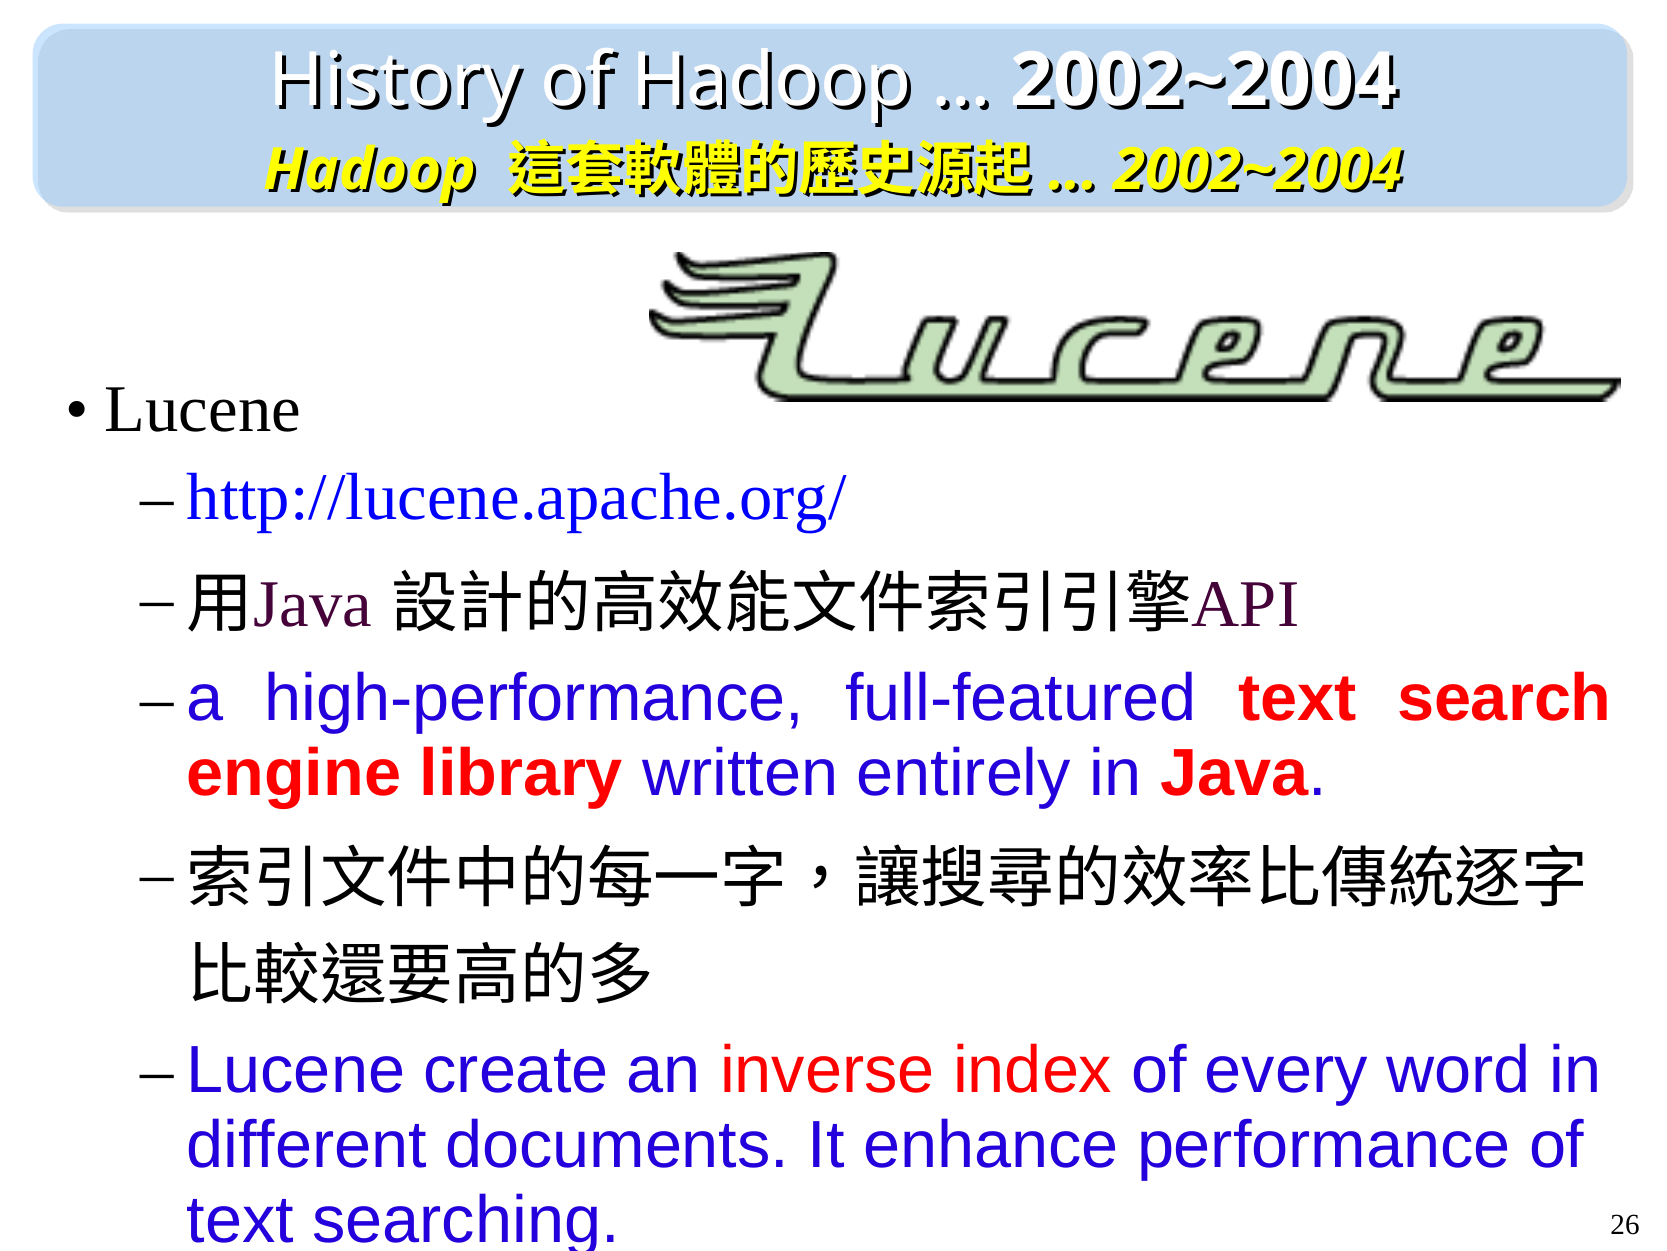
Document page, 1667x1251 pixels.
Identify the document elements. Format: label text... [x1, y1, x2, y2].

list • Lucene http://lucene.apache.org/ 用Java 設計的高效能文件索引引擎API a high-performance, full-featured text search engine library written entirely in Java. 索引文件中的每一字，讓搜尋的效率比傳統逐字比較還要高的多 Lucene create an inverse index of every word in different documents. It enhance performance of text searching. [64, 371, 1613, 1210]
title History of Hadoop … 2002~2004 Hadoop 這套軟體的歷史源起... 2002~2004 [124, 24, 1542, 210]
text_box [32, 23, 1628, 207]
picture [649, 252, 1621, 402]
